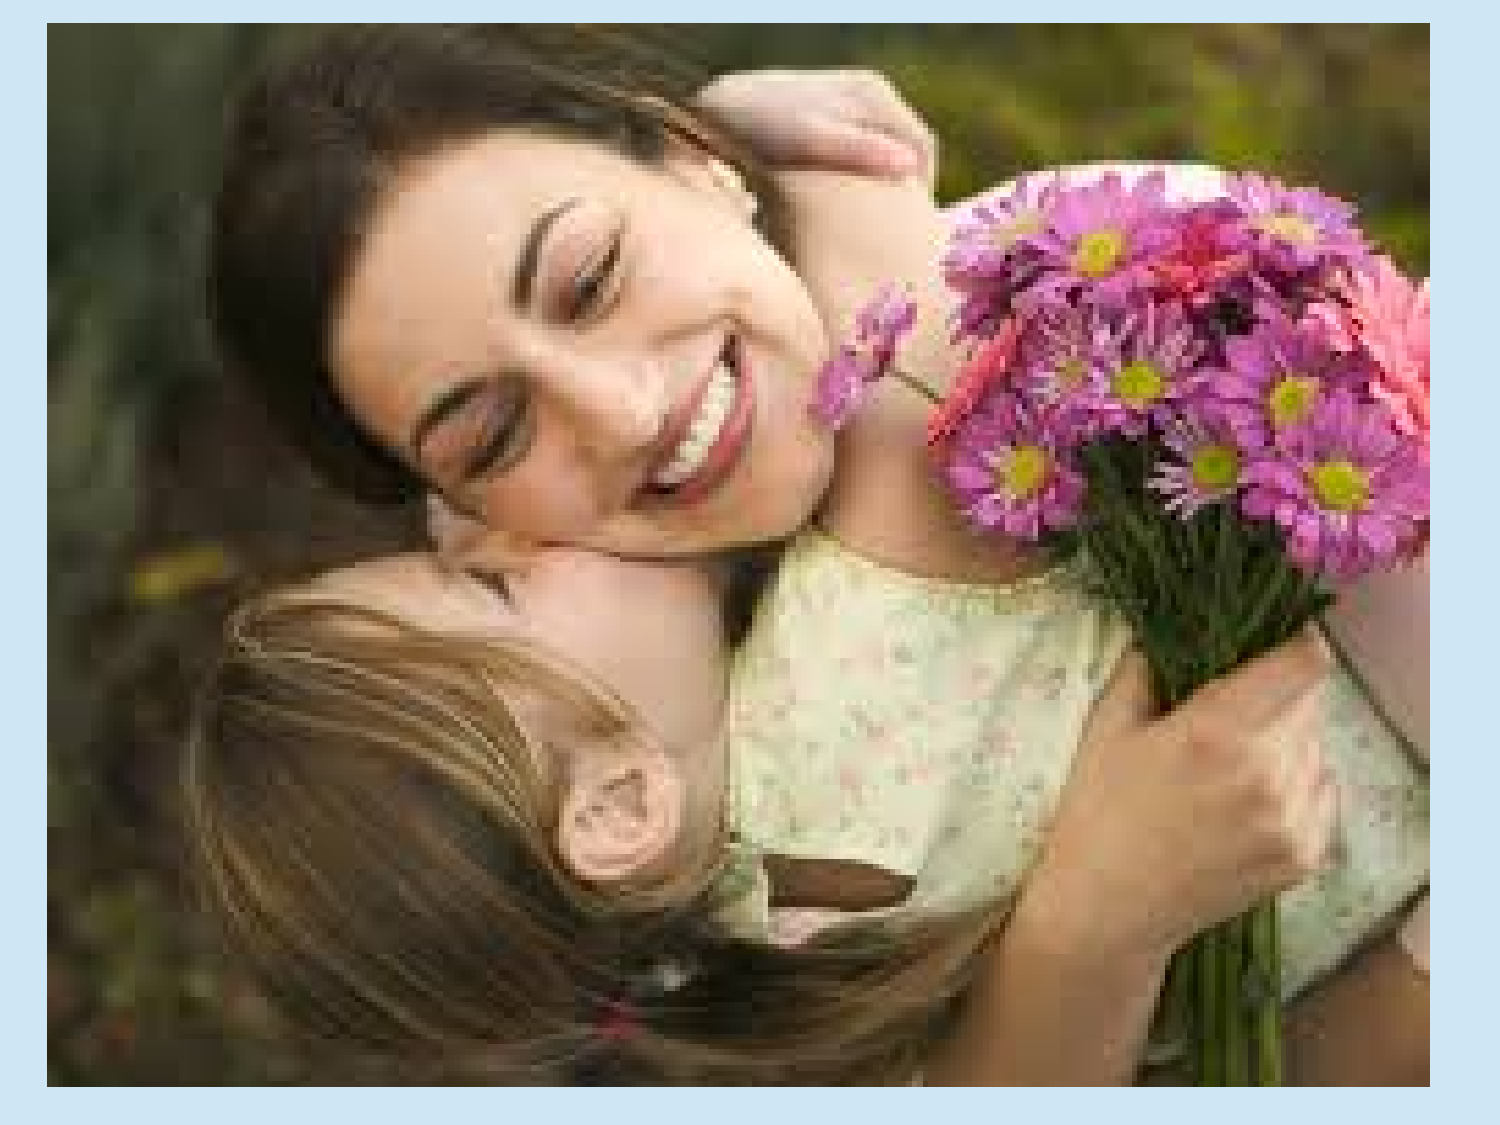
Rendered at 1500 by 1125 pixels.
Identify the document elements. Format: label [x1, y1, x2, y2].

picture [47, 23, 1430, 1087]
